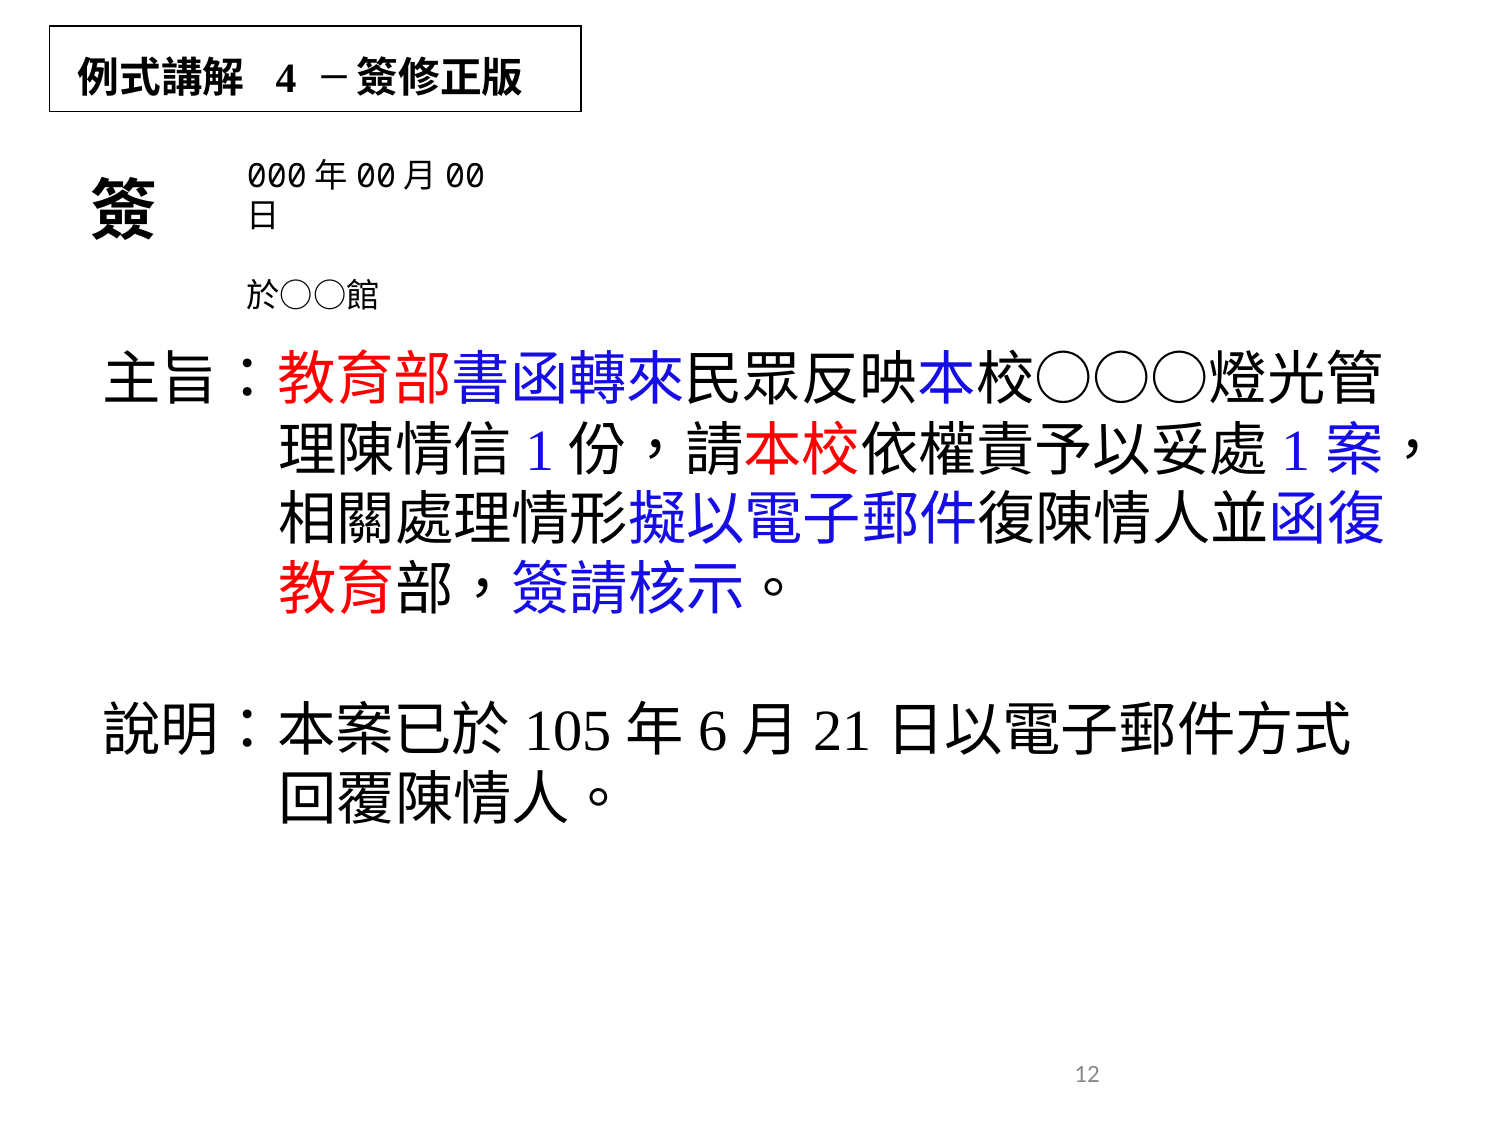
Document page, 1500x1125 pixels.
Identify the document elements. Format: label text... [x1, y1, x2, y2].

text_box 簽 [75, 159, 171, 255]
text_box 主旨：教育部書函轉來民眾反映本校○○○燈光管理陳情信1份，請本校依權責予以妥處1案，相關處理情形擬以電子郵件復陳情人並函復教育部，簽請核示。 說明：本案已於105年6月21日以電子郵件方式回覆陳情人。 [87, 334, 1413, 839]
text_box 12 [1059, 1042, 1397, 1103]
text_box 例式講解 4 ─簽修正版 [49, 25, 582, 112]
text_box 000年00月00日 於○○館 [231, 146, 539, 263]
